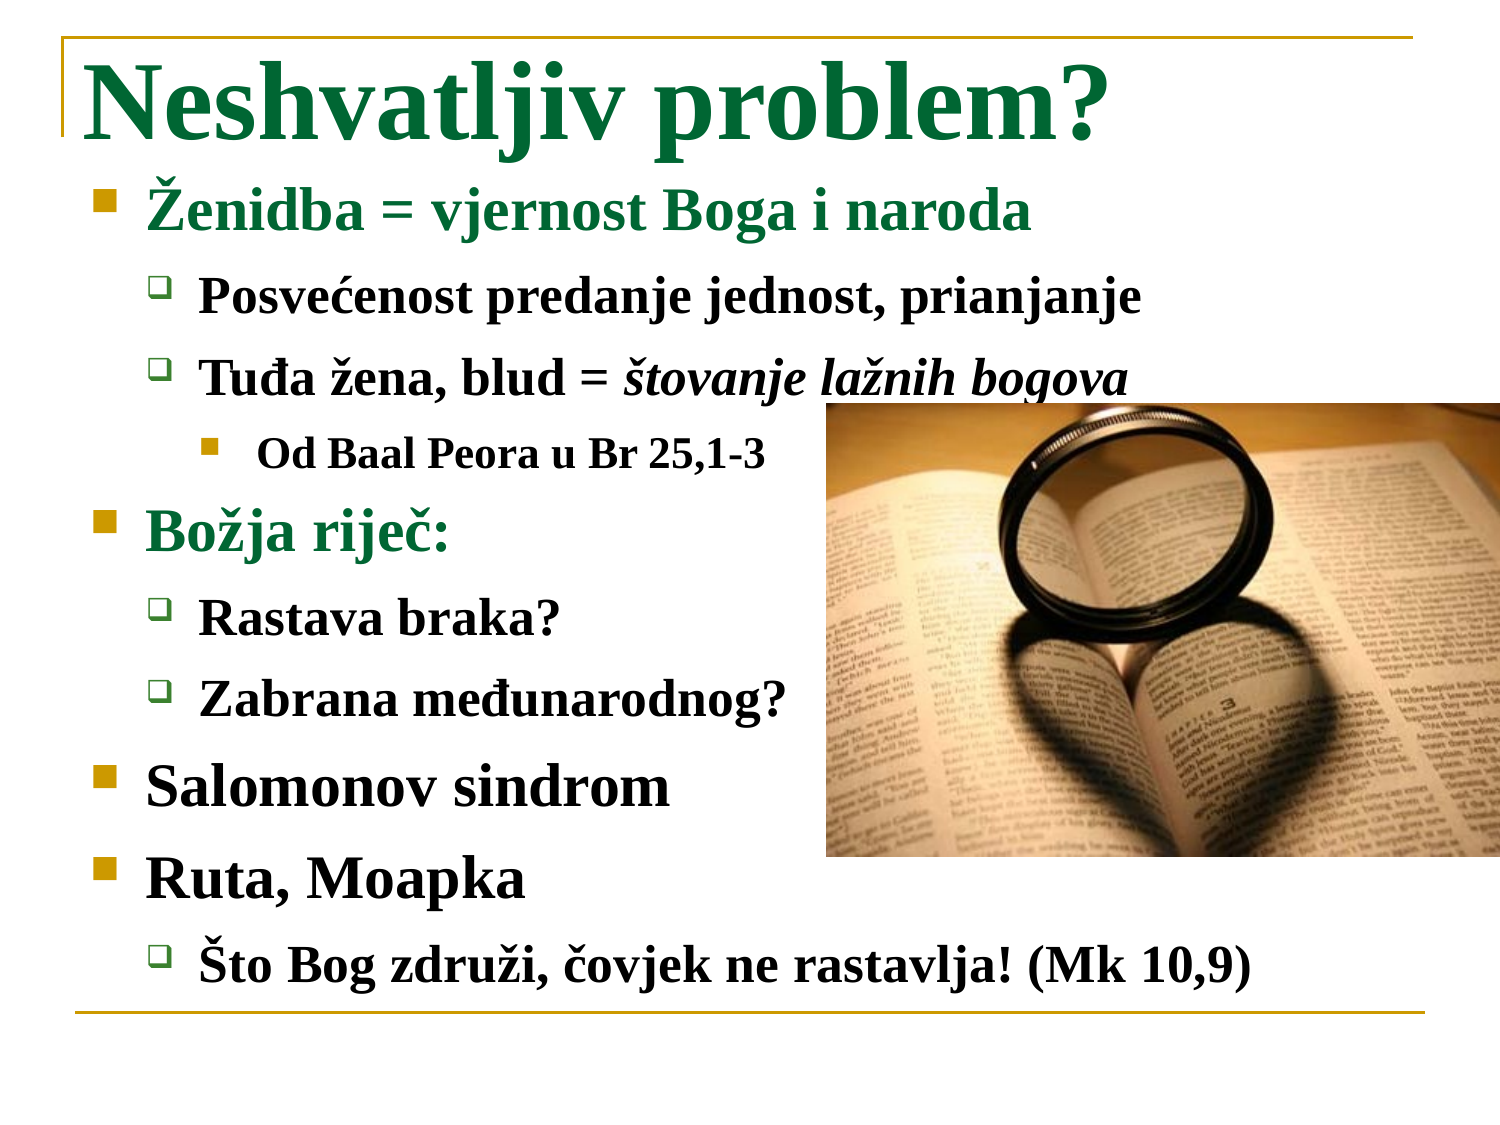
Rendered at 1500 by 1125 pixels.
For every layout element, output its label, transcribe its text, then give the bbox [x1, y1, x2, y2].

list Ženidba = vjernost Boga i naroda Posvećenost predanje jednost, prianjanje Tuđa žena, blud = štovanje lažnih bogova Od Baal Peora u Br 25,1-3 Božja riječ: Rastava braka? Zabrana međunarodnog? Salomonov sindrom Ruta, Moapka Što Bog združi, čovjek ne rastavlja! (Mk 10,9) [75, 160, 1477, 1004]
title Neshvatljiv problem? [67, 19, 1418, 207]
picture [826, 403, 1500, 857]
